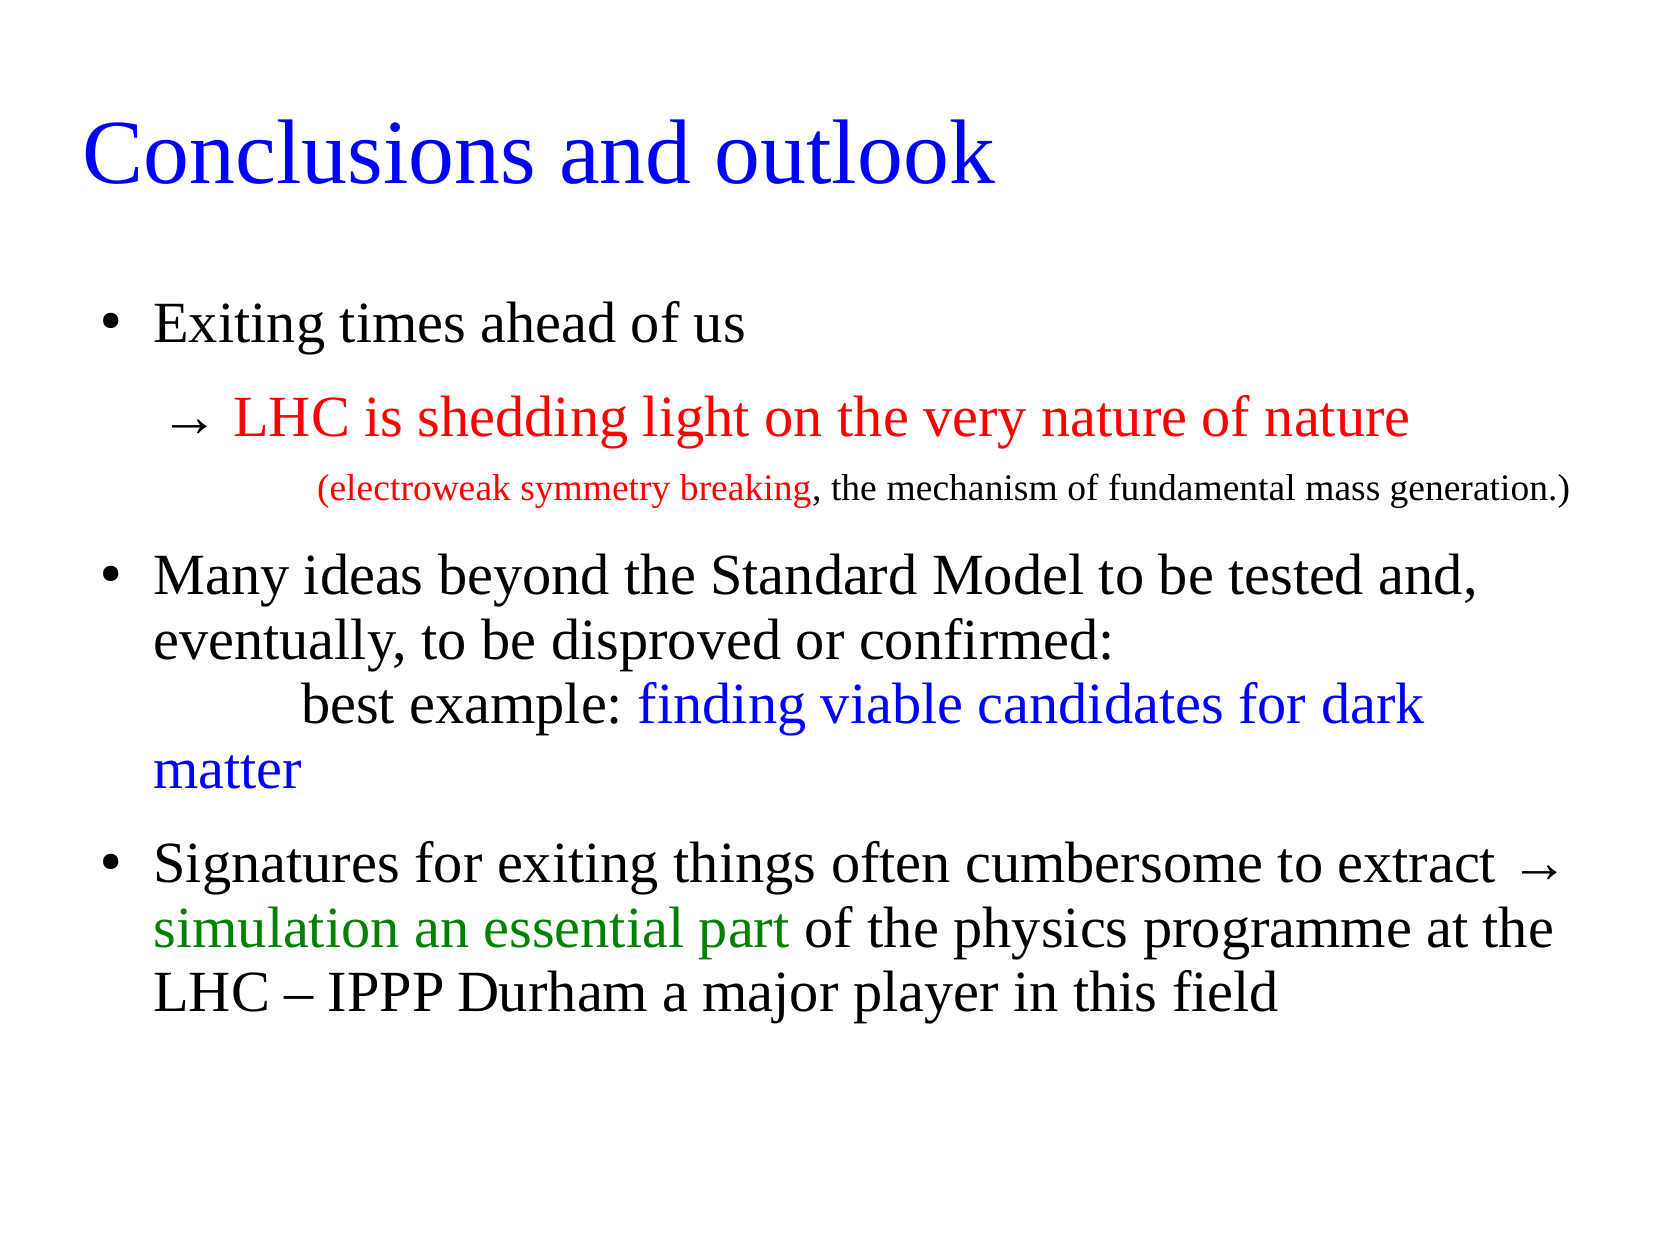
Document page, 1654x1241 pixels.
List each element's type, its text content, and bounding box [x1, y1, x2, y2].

list Exiting times ahead of us → LHC is shedding light on the very nature of nature (electroweak symmetry breaking, the mechanism of fundamental mass generation.) Many ideas beyond the Standard Model to be tested and, eventually, to be disproved or confirmed: best example: finding viable candidates for dark matter Signatures for exiting things often cumbersome to extract → simulation an essential part of the physics programme at the LHC – IPPP Durham a major player in this field [82, 290, 1571, 1114]
title Conclusions and outlook [82, 56, 1571, 250]
